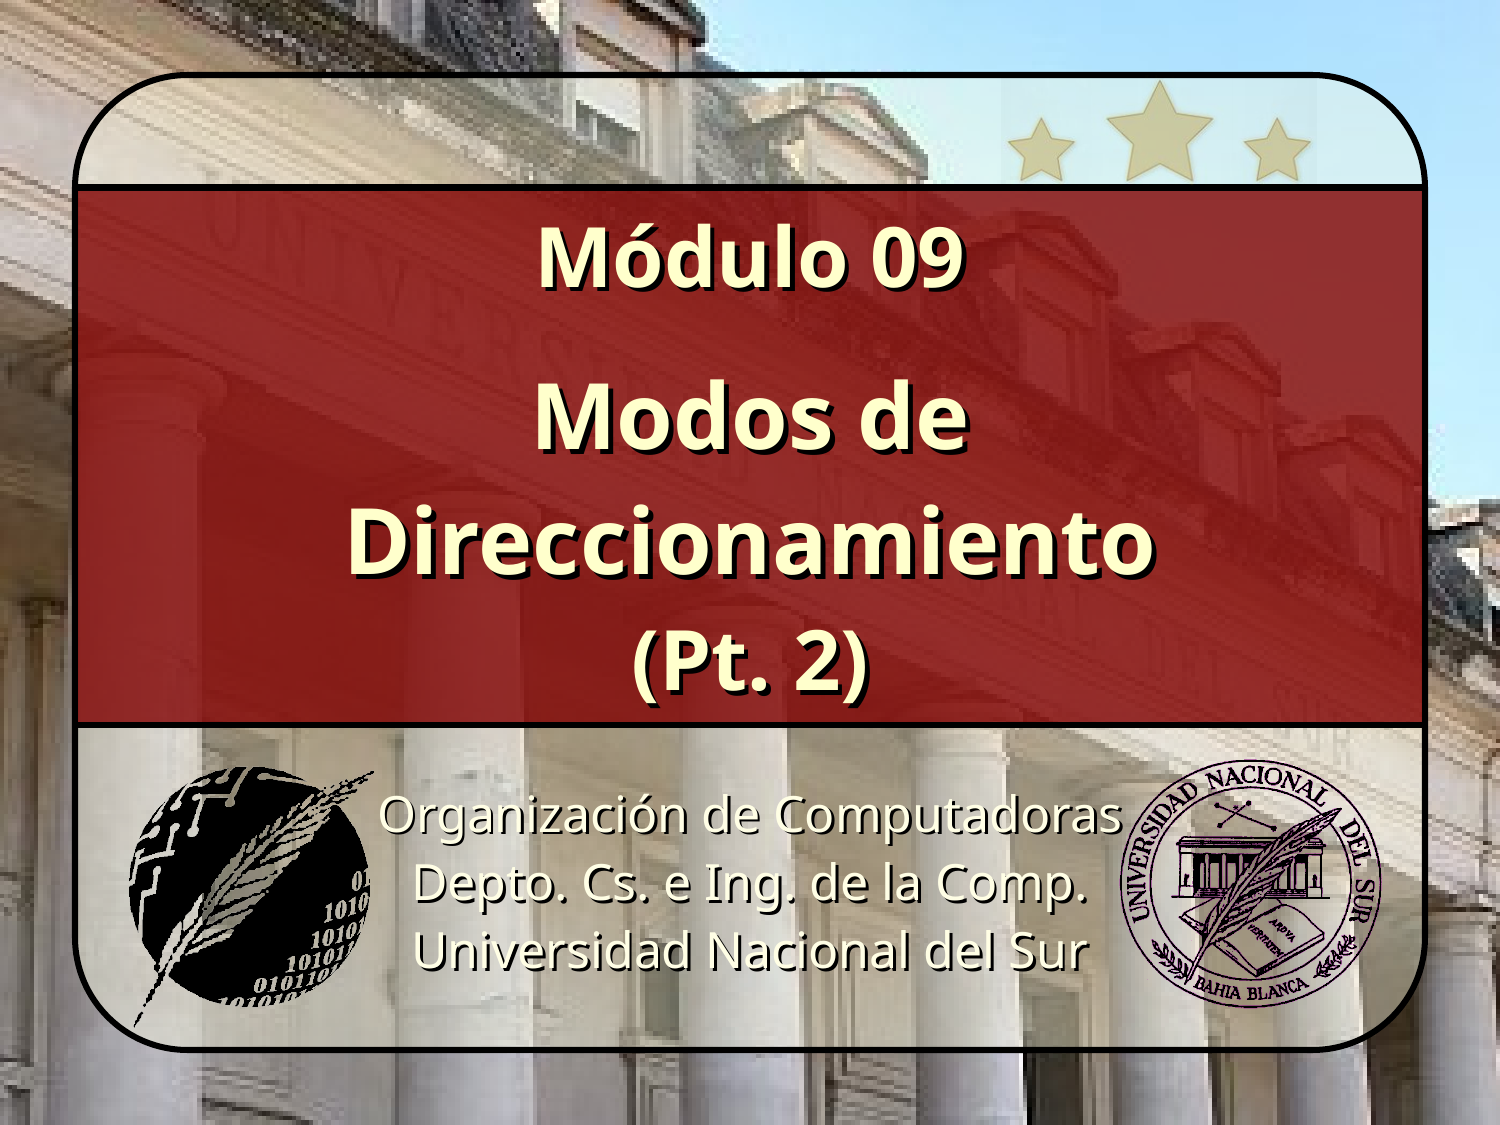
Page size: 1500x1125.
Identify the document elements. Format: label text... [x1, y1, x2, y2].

title Módulo 09 Modos de Direccionamiento (Pt. 2) [128, 187, 1372, 726]
picture [0, 0, 1500, 1125]
